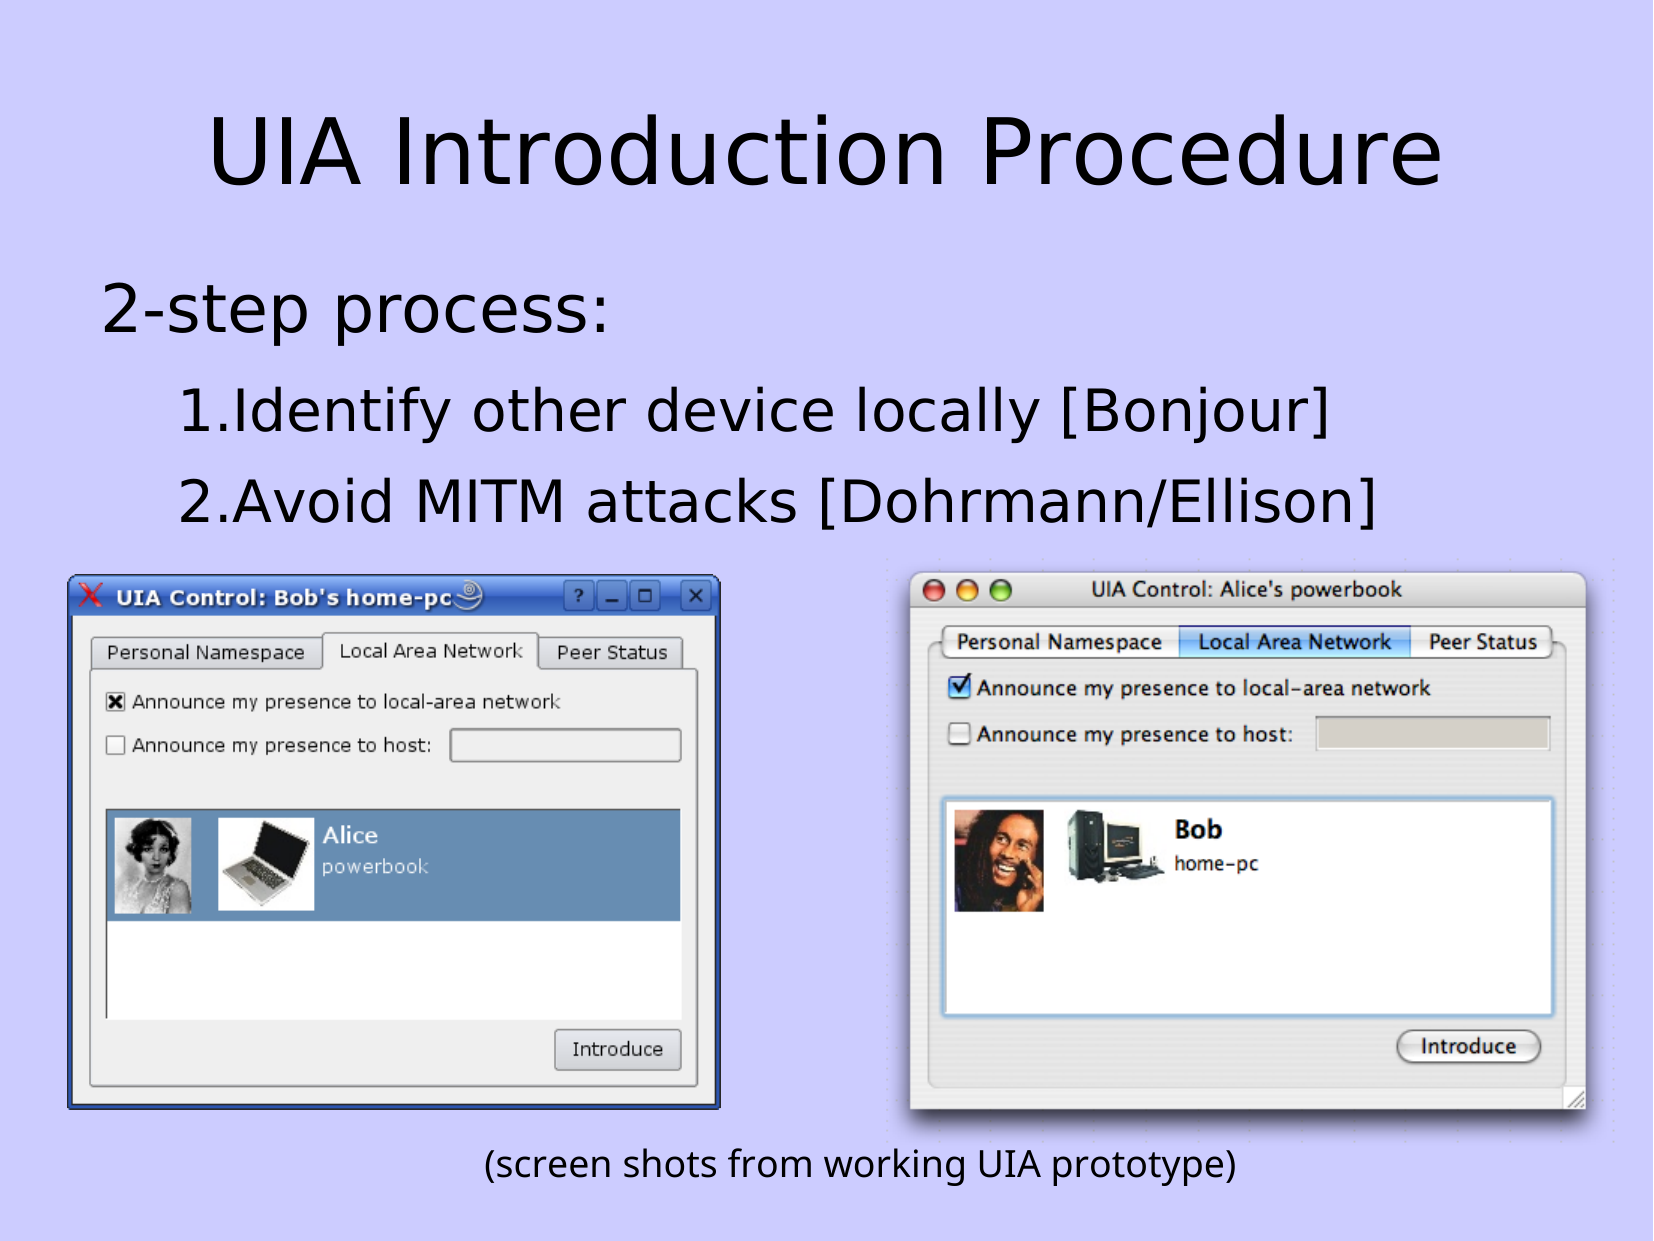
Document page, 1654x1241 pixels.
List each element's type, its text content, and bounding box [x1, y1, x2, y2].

picture [67, 574, 721, 1111]
list 2-step process: Identify other device locally [Bonjour] Avoid MITM attacks [Dohrmann/Ellison] [82, 270, 1571, 1095]
picture [885, 554, 1621, 1146]
text_box (screen shots from working UIA prototype) [321, 1130, 1306, 1213]
title UIA Introduction Procedure [82, 49, 1571, 257]
